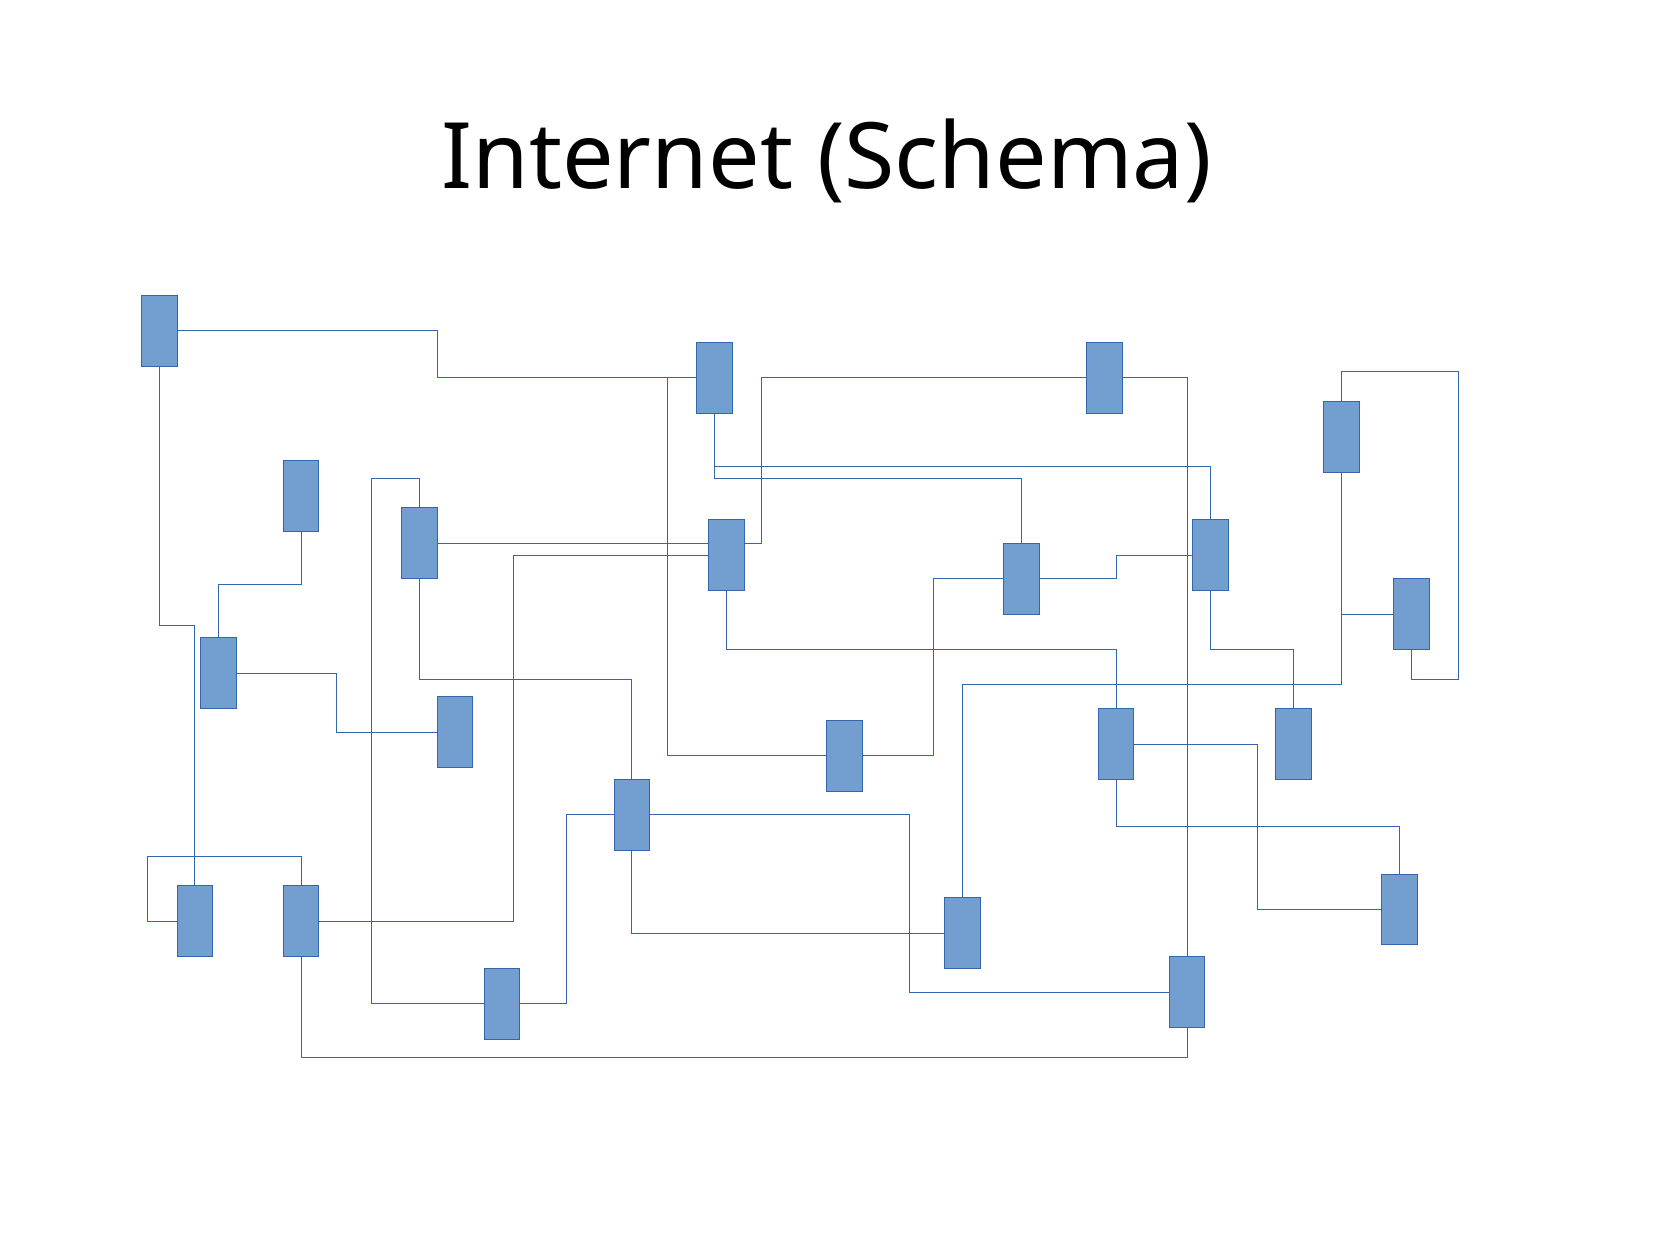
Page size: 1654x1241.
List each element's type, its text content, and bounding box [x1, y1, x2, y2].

text_box [1393, 578, 1430, 650]
text_box [1275, 708, 1312, 780]
text_box [200, 637, 237, 709]
text_box [1381, 874, 1418, 945]
text_box [141, 295, 178, 367]
text_box [401, 507, 438, 579]
text_box [1086, 342, 1123, 414]
text_box [1169, 956, 1205, 1028]
text_box [1192, 519, 1229, 591]
text_box [1323, 401, 1360, 473]
text_box [614, 779, 650, 851]
text_box [1098, 708, 1134, 780]
text_box [1003, 543, 1040, 615]
text_box [484, 968, 520, 1040]
text_box [283, 460, 319, 532]
text_box [826, 720, 863, 792]
text_box [696, 342, 733, 414]
text_box [177, 885, 213, 957]
text_box [283, 885, 319, 957]
text_box [437, 696, 473, 768]
text_box [944, 897, 981, 969]
text_box [708, 519, 745, 591]
title Internet (Schema) [82, 49, 1571, 257]
